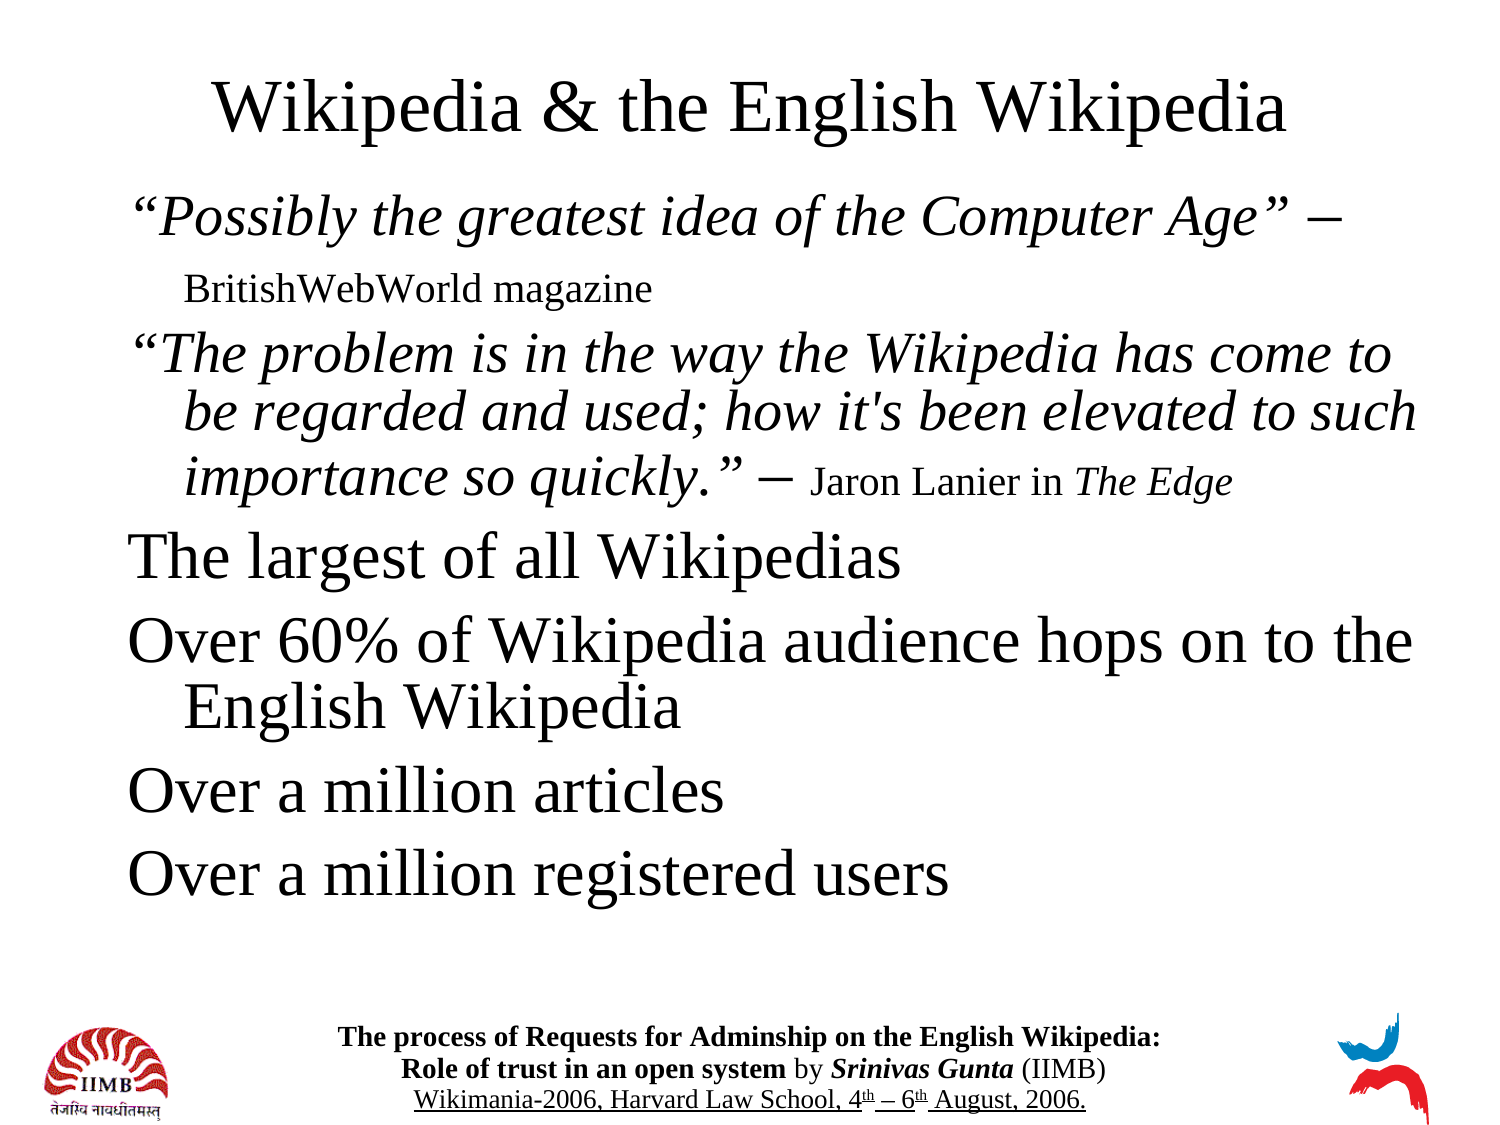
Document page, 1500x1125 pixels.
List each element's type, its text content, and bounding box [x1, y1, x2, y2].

picture [1337, 1012, 1431, 1125]
list “Possibly the greatest idea of the Computer Age” – BritishWebWorld magazine “The problem is in the way the Wikipedia has come to be regarded and used; how it's been elevated to such importance so quickly.” – Jaron Lanier in The Edge The largest of all Wikipedias Over 60% of Wikipedia audience hops on to the English Wikipedia Over a million articles Over a million registered users [112, 174, 1438, 1001]
title Wikipedia & the English Wikipedia [112, 37, 1388, 174]
